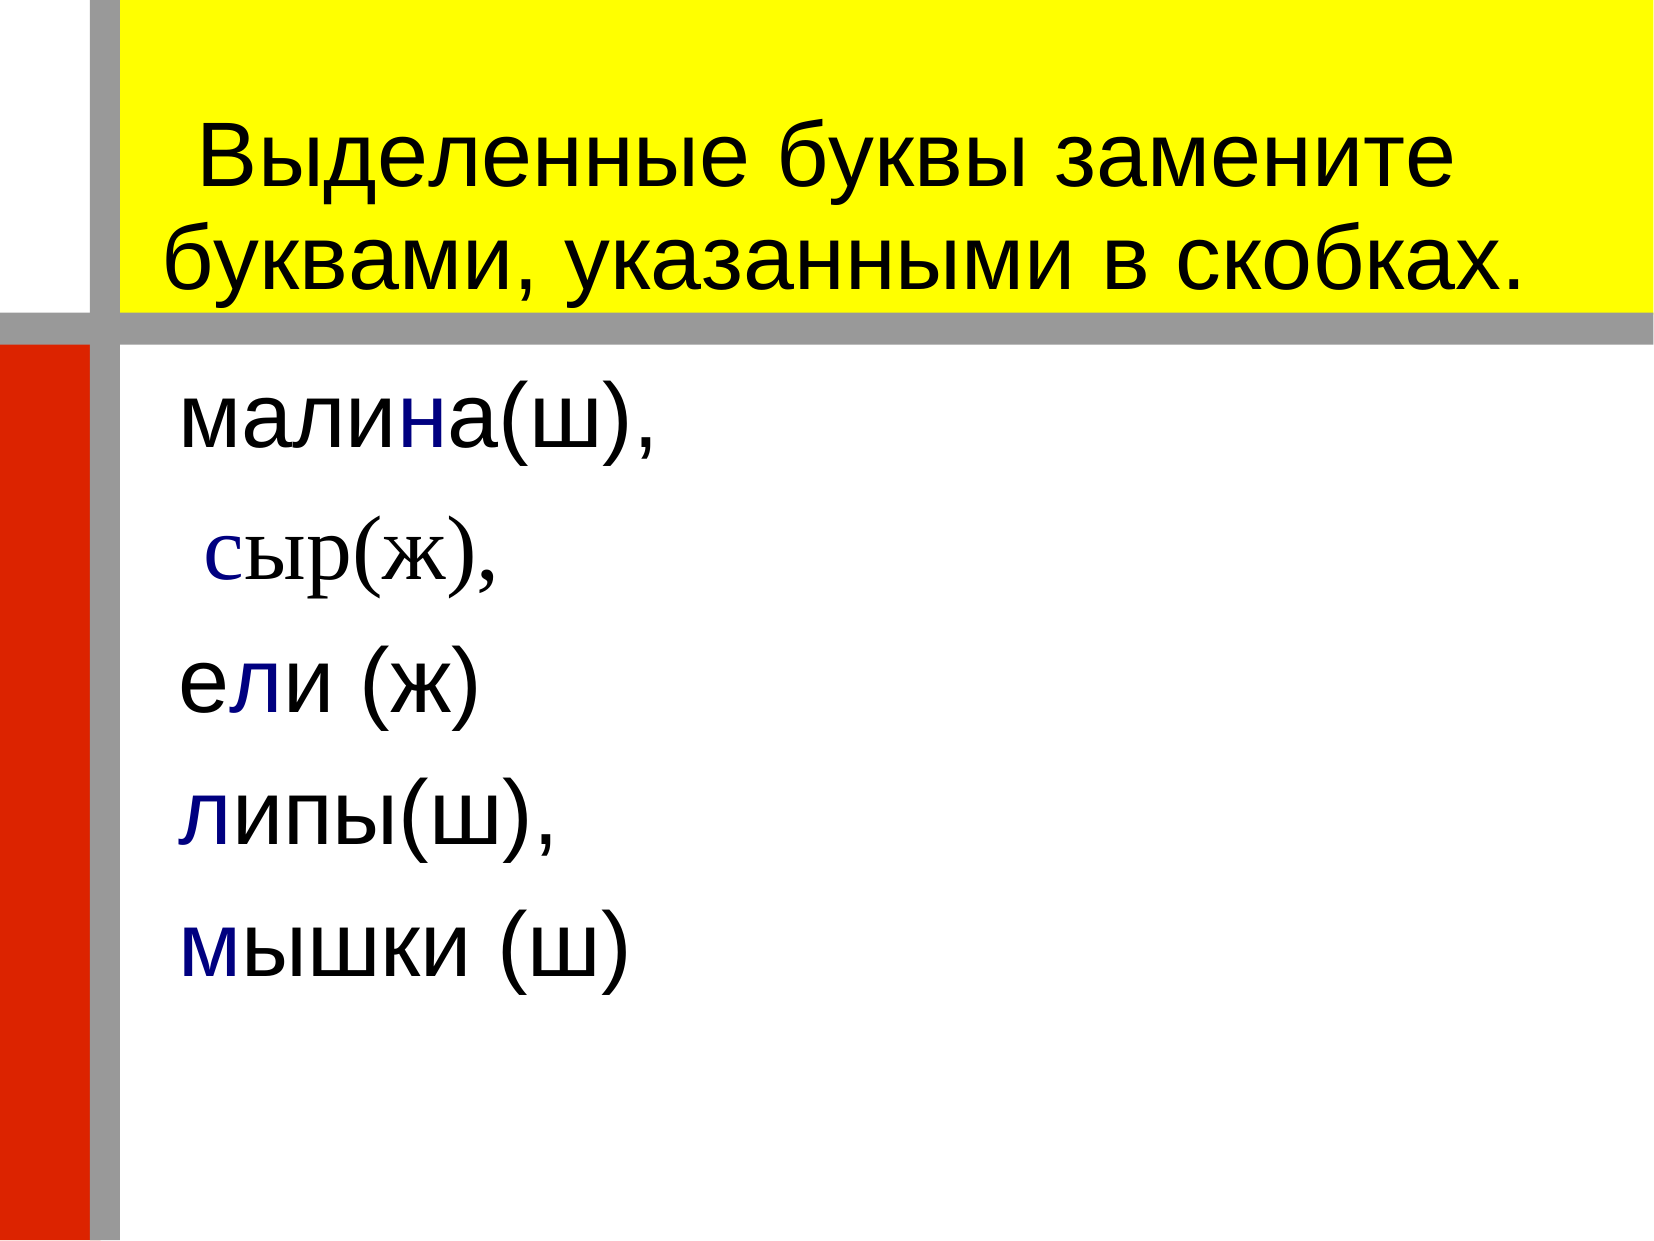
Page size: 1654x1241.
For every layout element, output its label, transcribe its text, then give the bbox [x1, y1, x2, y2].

title Выделенные буквы замените буквами, указанными в скобках. [121, 102, 1534, 310]
list малина(ш), сыр(ж), ели (ж) липы(ш), мышки (ш) [178, 364, 1570, 1147]
